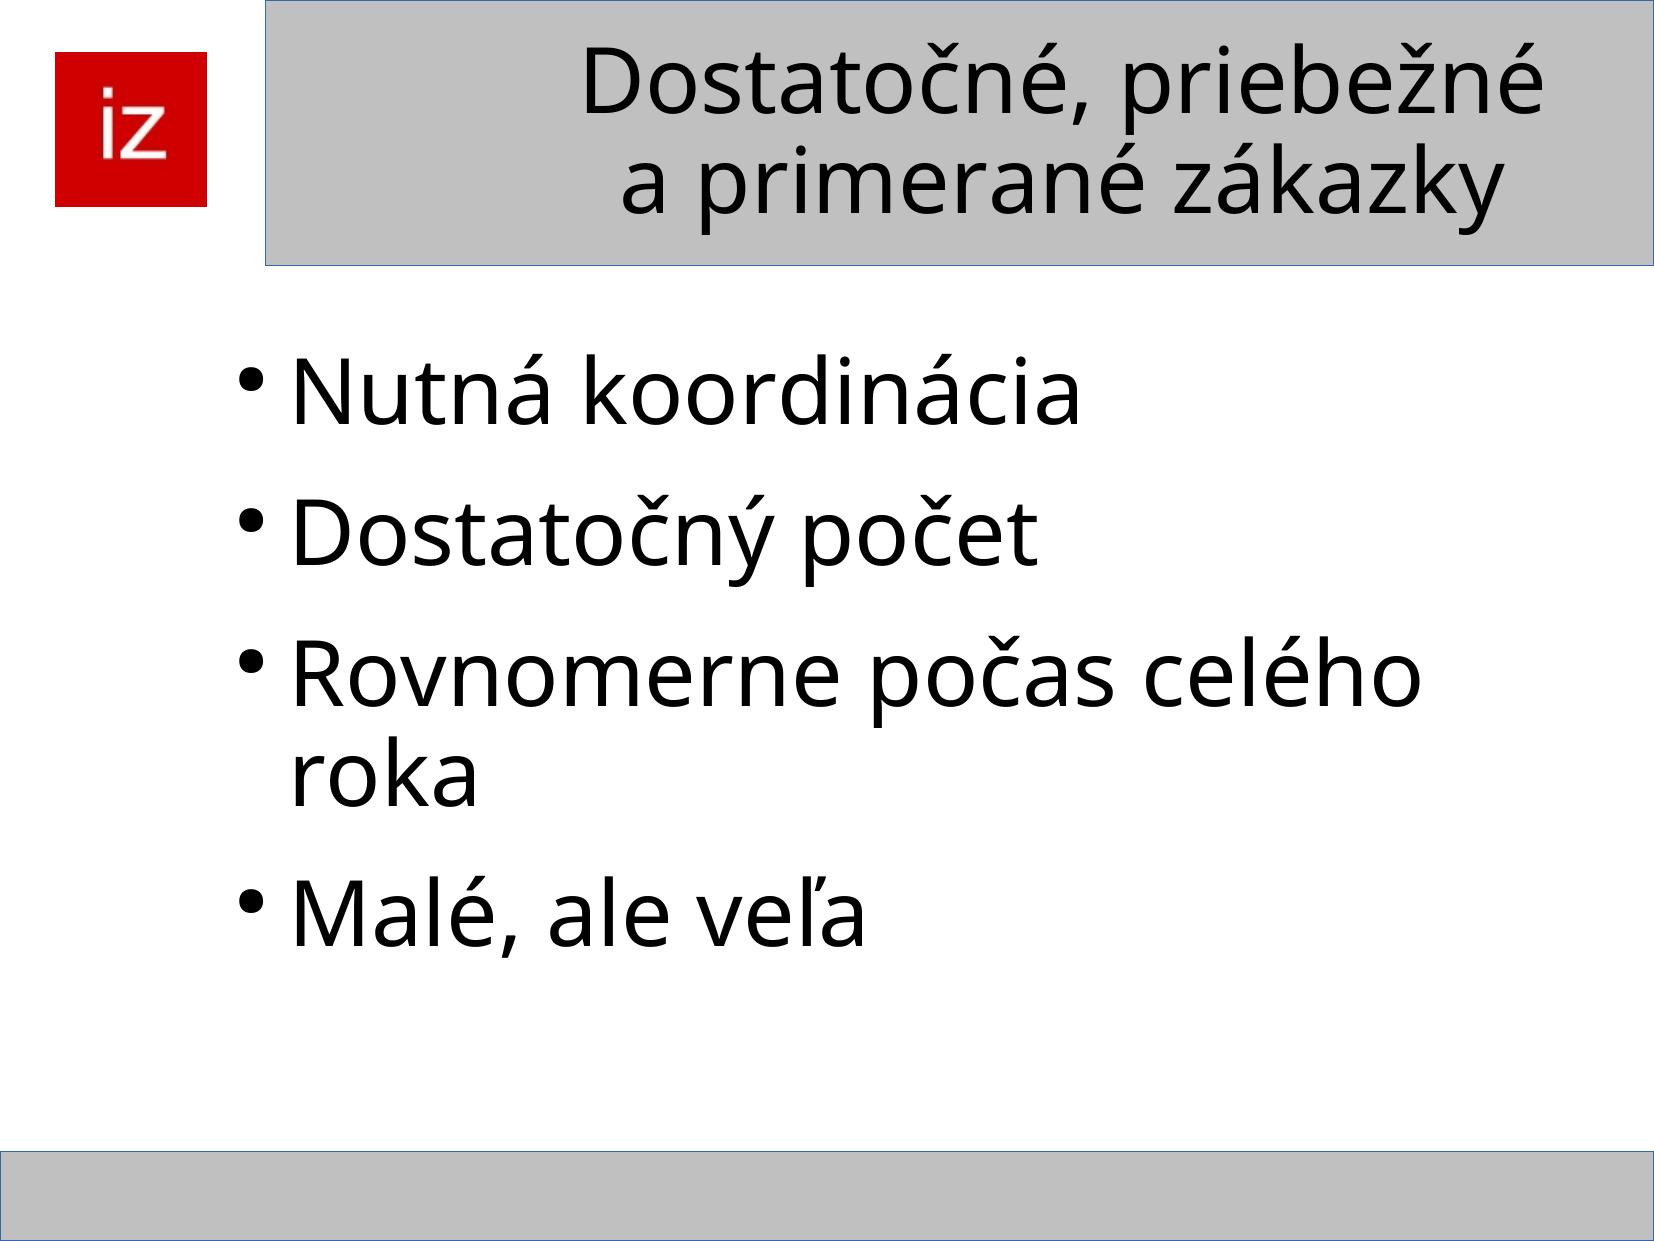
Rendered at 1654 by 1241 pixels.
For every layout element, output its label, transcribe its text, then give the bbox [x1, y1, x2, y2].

title Dostatočné, priebežné a primerané zákazky [561, 29, 1565, 237]
list Nutná koordinácia Dostatočný počet Rovnomerne počas celého roka Malé, ale veľa [121, 344, 1533, 1126]
picture [55, 52, 207, 207]
